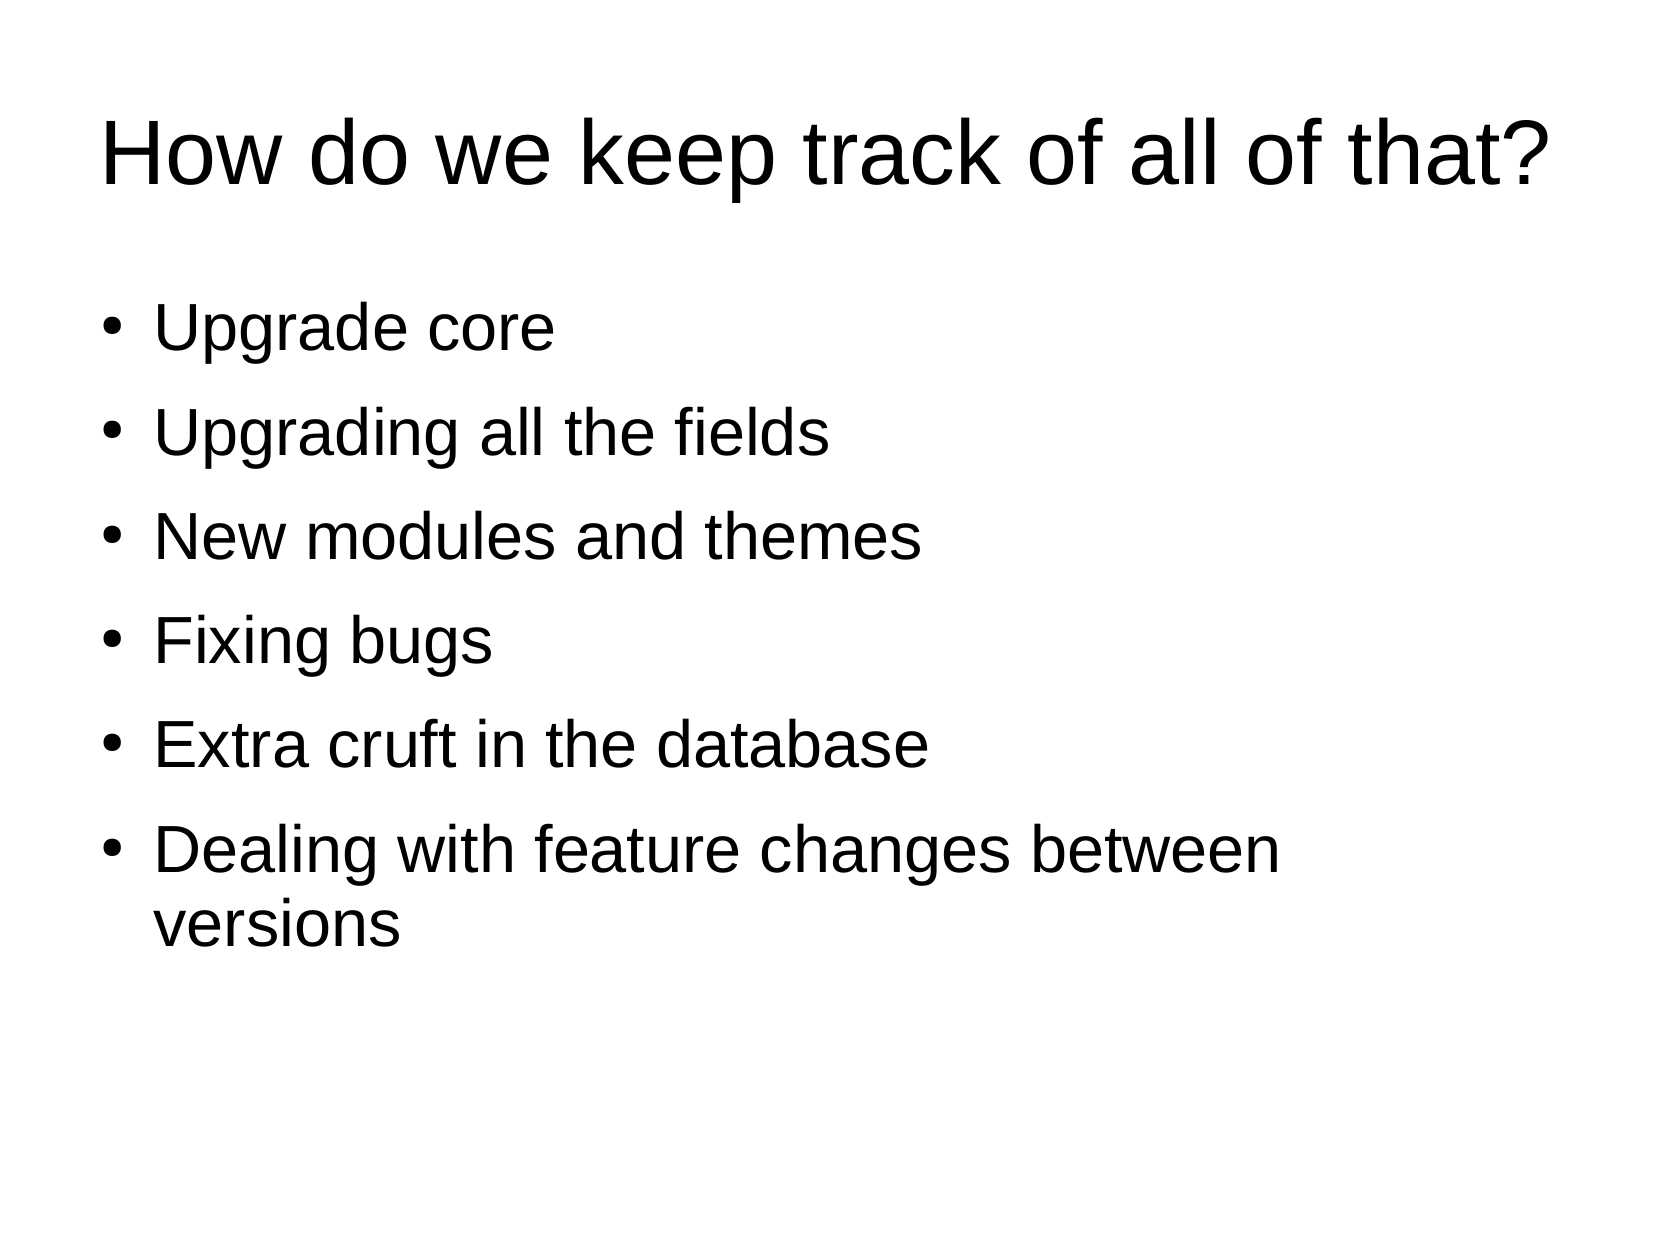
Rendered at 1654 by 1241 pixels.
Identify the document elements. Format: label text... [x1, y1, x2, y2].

list Upgrade core Upgrading all the fields New modules and themes Fixing bugs Extra cruft in the database Dealing with feature changes between versions [82, 290, 1538, 1010]
title How do we keep track of all of that? [82, 49, 1571, 257]
